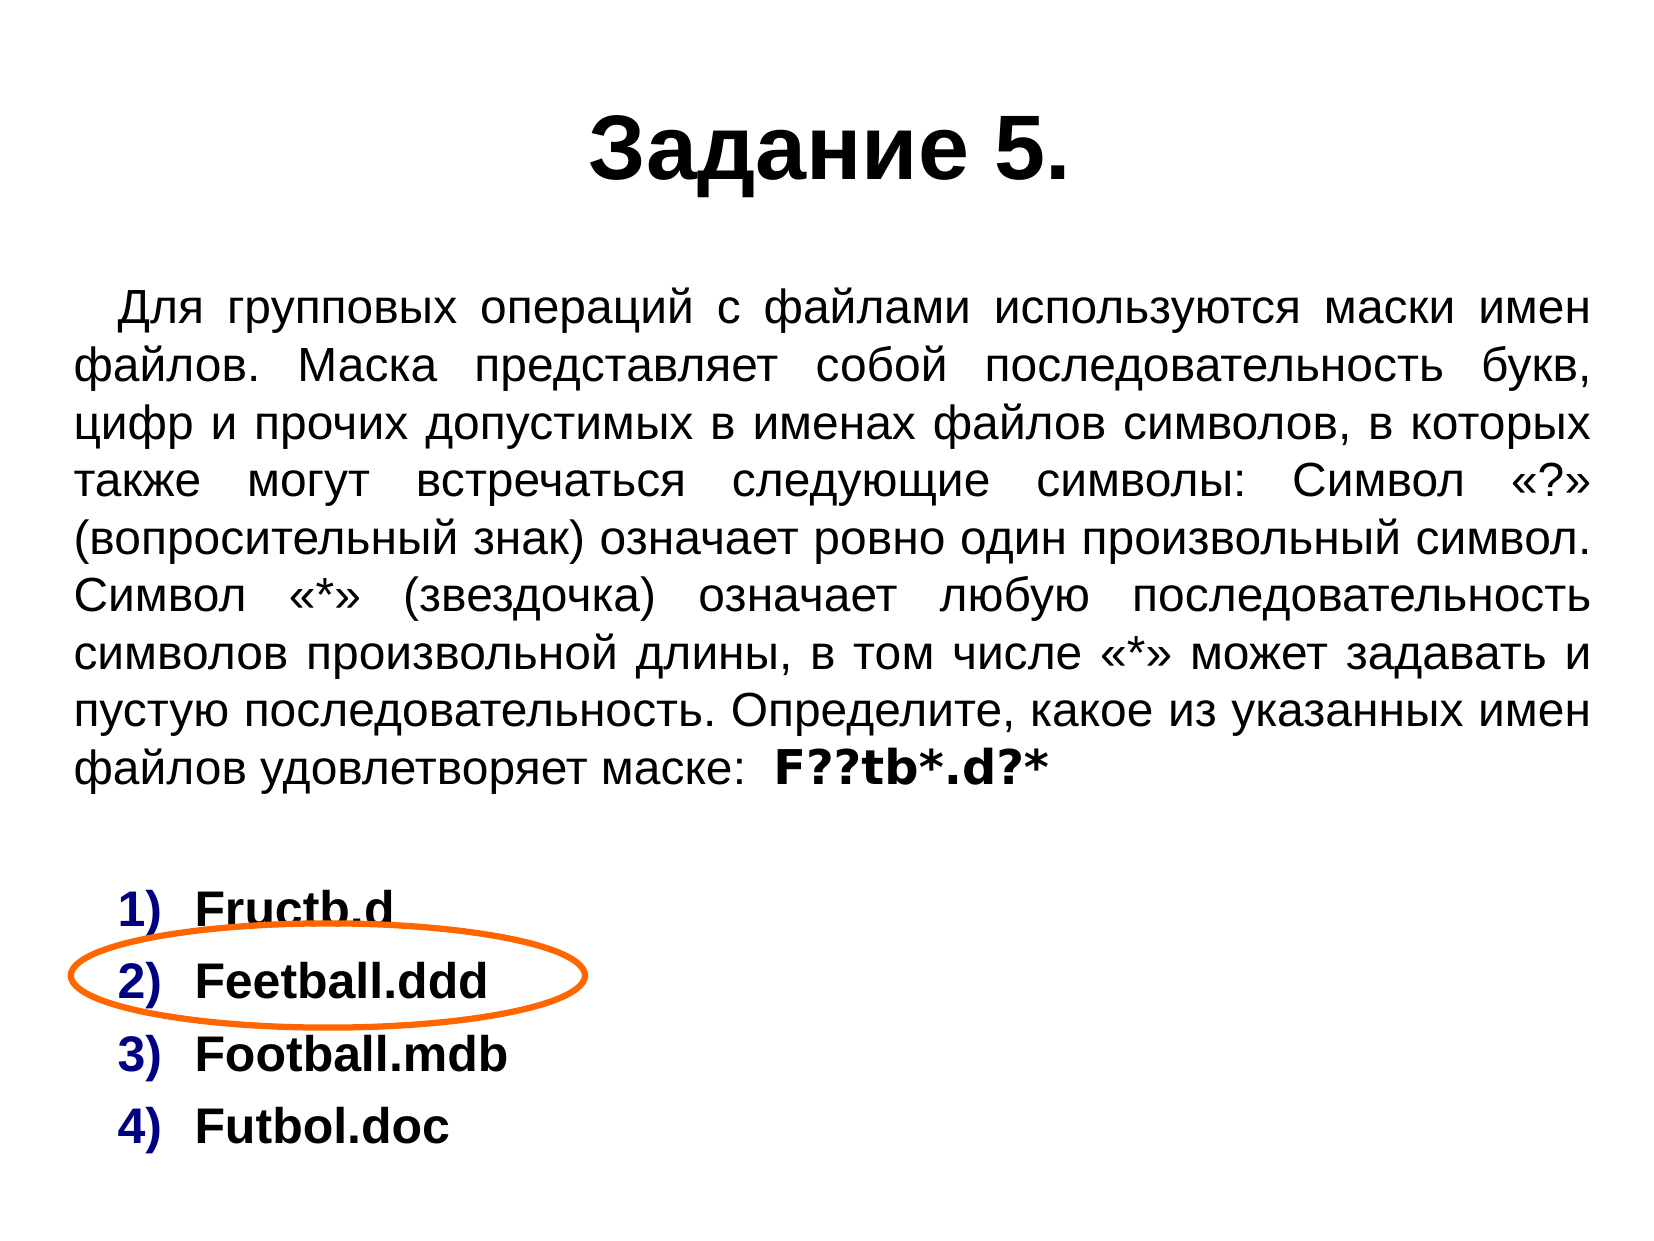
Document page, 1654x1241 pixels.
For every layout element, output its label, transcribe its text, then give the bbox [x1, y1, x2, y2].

title Задание 5. [82, 68, 1571, 268]
list Для групповых операций с файлами используются маски имен файлов. Маска представляет собой последовательность букв, цифр и прочих допустимых в именах файлов символов, в которых также могут встречаться следующие символы: Символ «?» (вопросительный знак) означает ровно один произвольный символ. Символ «*» (звездочка) означает любую последовательность символов произвольной длины, в том числе «*» может задавать и пустую последовательность. Определите, какое из указанных имен файлов удовлетворяет маске: F??tb*.d?* Fructb.d Feetball.ddd Football.mdb Futbol.doc [58, 268, 1609, 1194]
